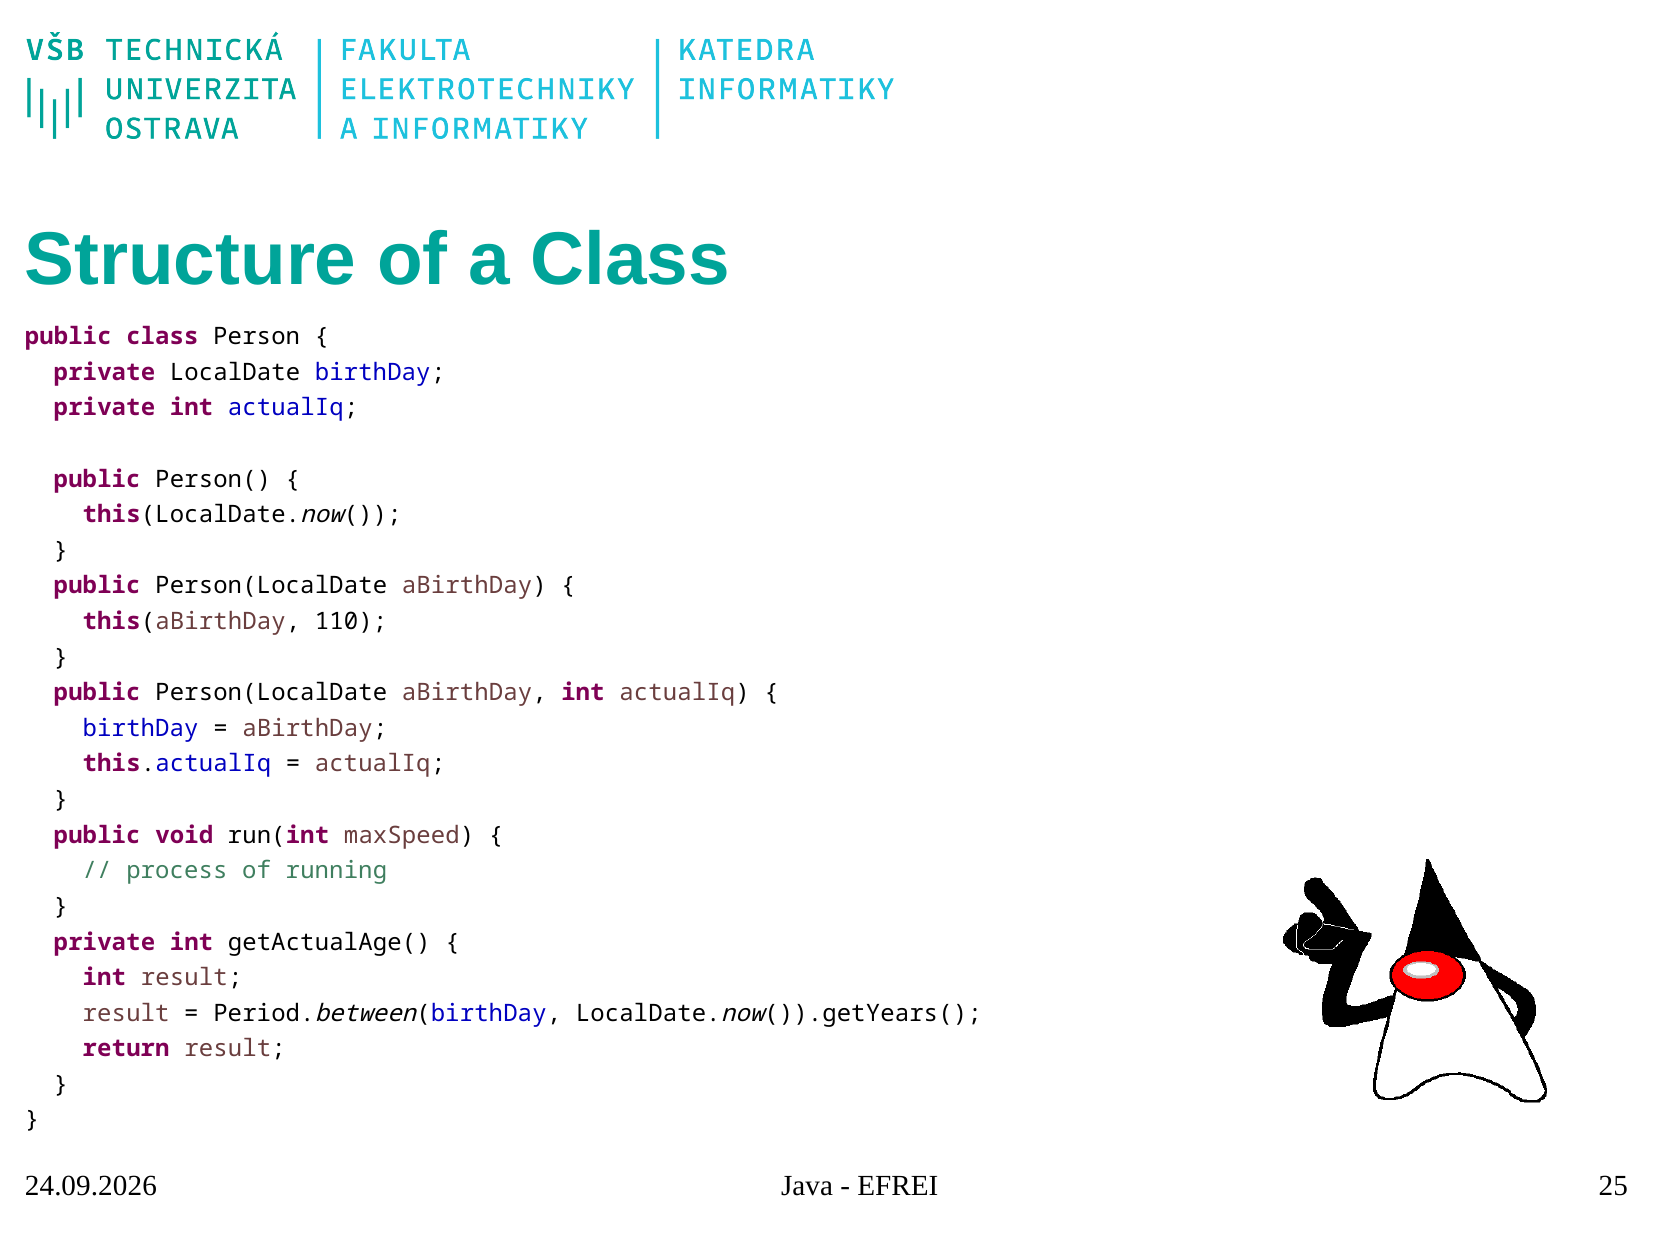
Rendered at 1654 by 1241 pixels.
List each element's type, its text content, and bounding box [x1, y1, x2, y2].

list public class Person { private LocalDate birthDay; private int actualIq; public Person() { this(LocalDate.now()); } public Person(LocalDate aBirthDay) { this(aBirthDay, 110); } public Person(LocalDate aBirthDay, int actualIq) { birthDay = aBirthDay; this.actualIq = actualIq; } public void run(int maxSpeed) { // process of running } private int getActualAge() { int result; result = Period.between(birthDay, LocalDate.now()).getYears(); return result; } } [24, 318, 1629, 1146]
title Structure of a Class [24, 169, 1629, 300]
picture [26, 31, 894, 139]
